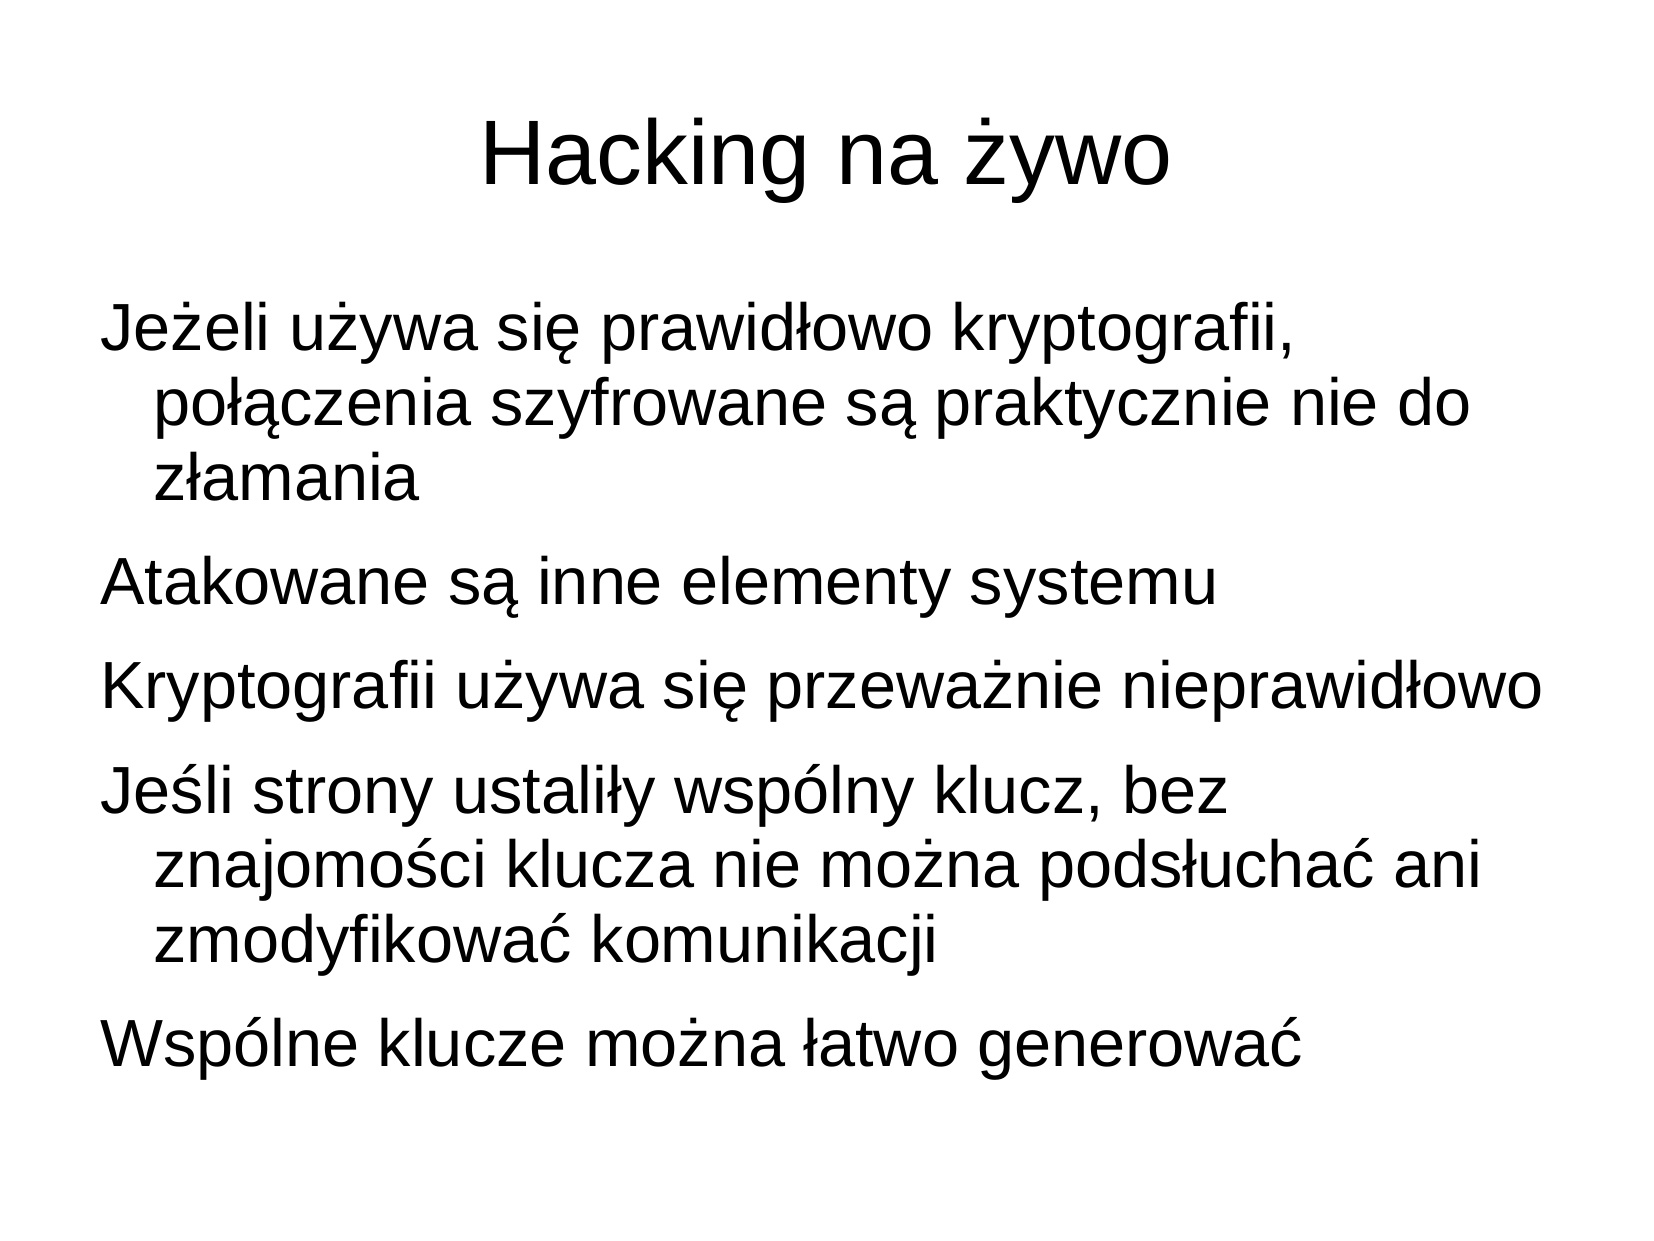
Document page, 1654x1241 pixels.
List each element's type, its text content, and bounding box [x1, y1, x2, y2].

title Hacking na żywo [82, 56, 1571, 250]
list Jeżeli używa się prawidłowo kryptografii, połączenia szyfrowane są praktycznie nie do złamania Atakowane są inne elementy systemu Kryptografii używa się przeważnie nieprawidłowo Jeśli strony ustaliły wspólny klucz, bez znajomości klucza nie można podsłuchać ani zmodyfikować komunikacji Wspólne klucze można łatwo generować [82, 290, 1571, 1157]
